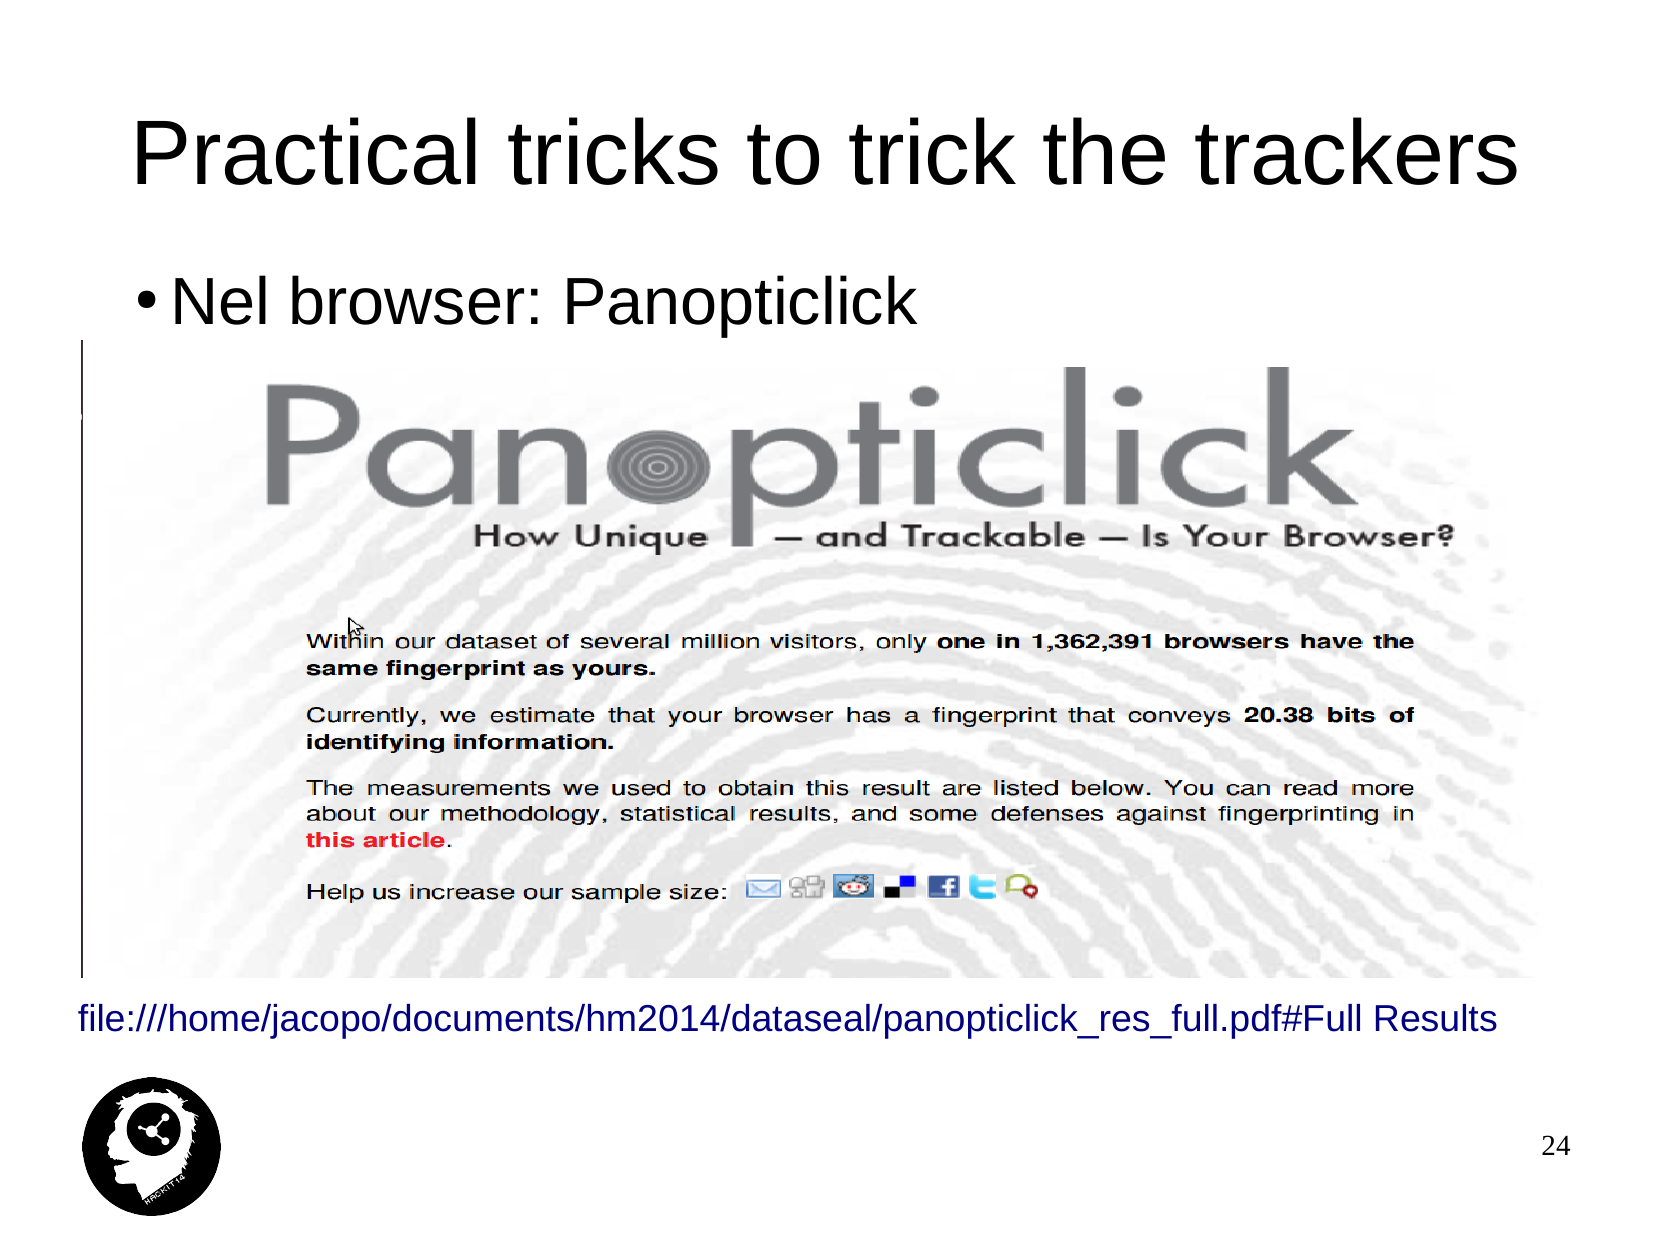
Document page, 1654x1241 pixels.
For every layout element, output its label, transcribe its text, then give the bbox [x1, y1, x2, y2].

picture [0, 257, 1654, 993]
title Practical tricks to trick the trackers [82, 49, 1571, 257]
text_box file:///home/jacopo/documents/hm2014/dataseal/panopticlick_res_full.pdf#Full Results [63, 990, 1650, 1047]
picture [82, 1077, 221, 1216]
